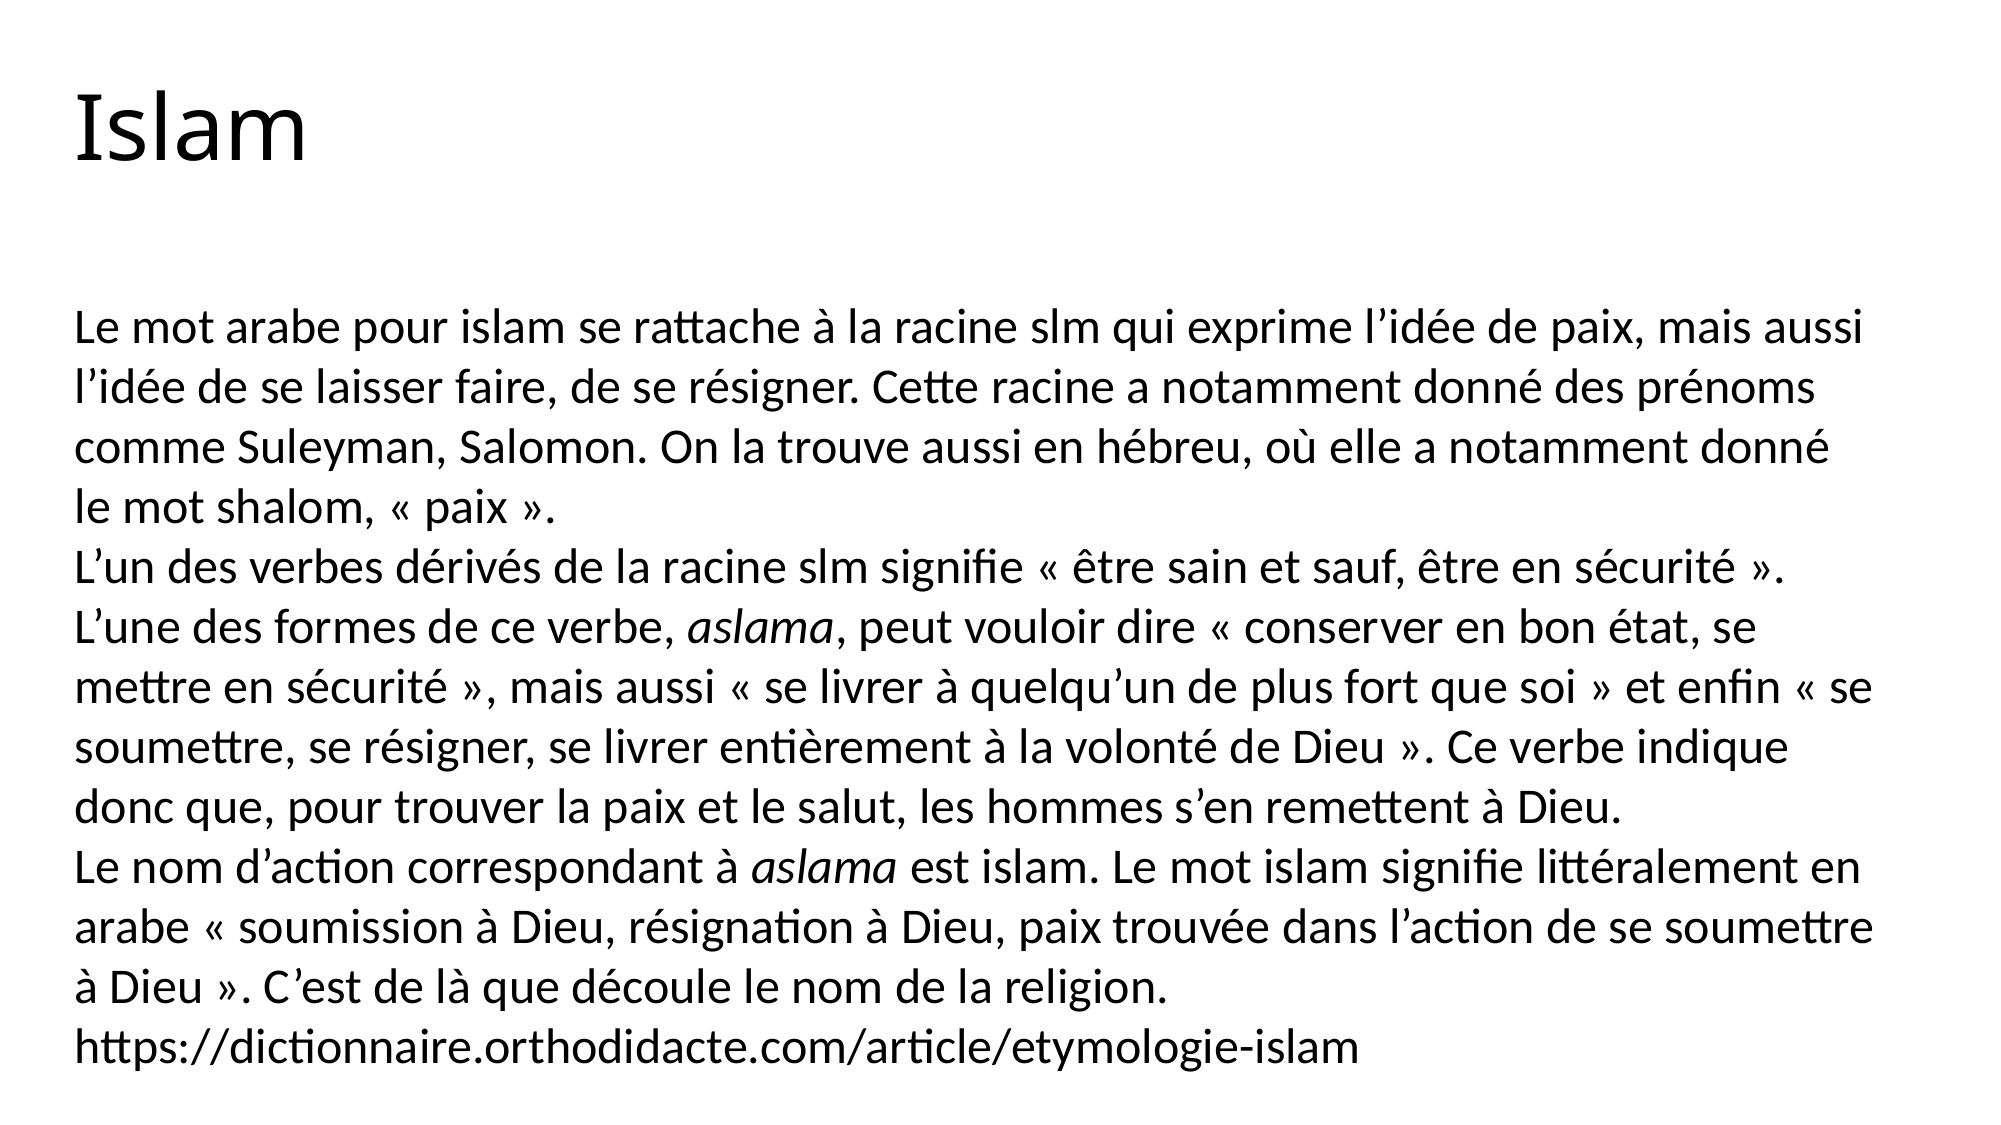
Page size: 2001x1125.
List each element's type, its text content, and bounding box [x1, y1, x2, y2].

title Islam [59, 21, 1785, 240]
text_box Le mot arabe pour islam se rattache à la racine slm qui exprime l’idée de paix, mais aussi l’idée de se laisser faire, de se résigner. Cette racine a notamment donné des prénoms comme Suleyman, Salomon. On la trouve aussi en hébreu, où elle a notamment donné le mot shalom, « paix ». L’un des verbes dérivés de la racine slm signifie « être sain et sauf, être en sécurité ». L’une des formes de ce verbe, aslama, peut vouloir dire « conserver en bon état, se mettre en sécurité », mais aussi « se livrer à quelqu’un de plus fort que soi » et enfin « se soumettre, se résigner, se livrer entièrement à la volonté de Dieu ». Ce verbe indique donc que, pour trouver la paix et le salut, les hommes s’en remettent à Dieu. Le nom d’action correspondant à aslama est islam. Le mot islam signifie littéralement en arabe « soumission à Dieu, résignation à Dieu, paix trouvée dans l’action de se soumettre à Dieu ». C’est de là que découle le nom de la religion. https://dictionnaire.orthodidacte.com/article/etymologie-islam [59, 286, 1893, 1125]
